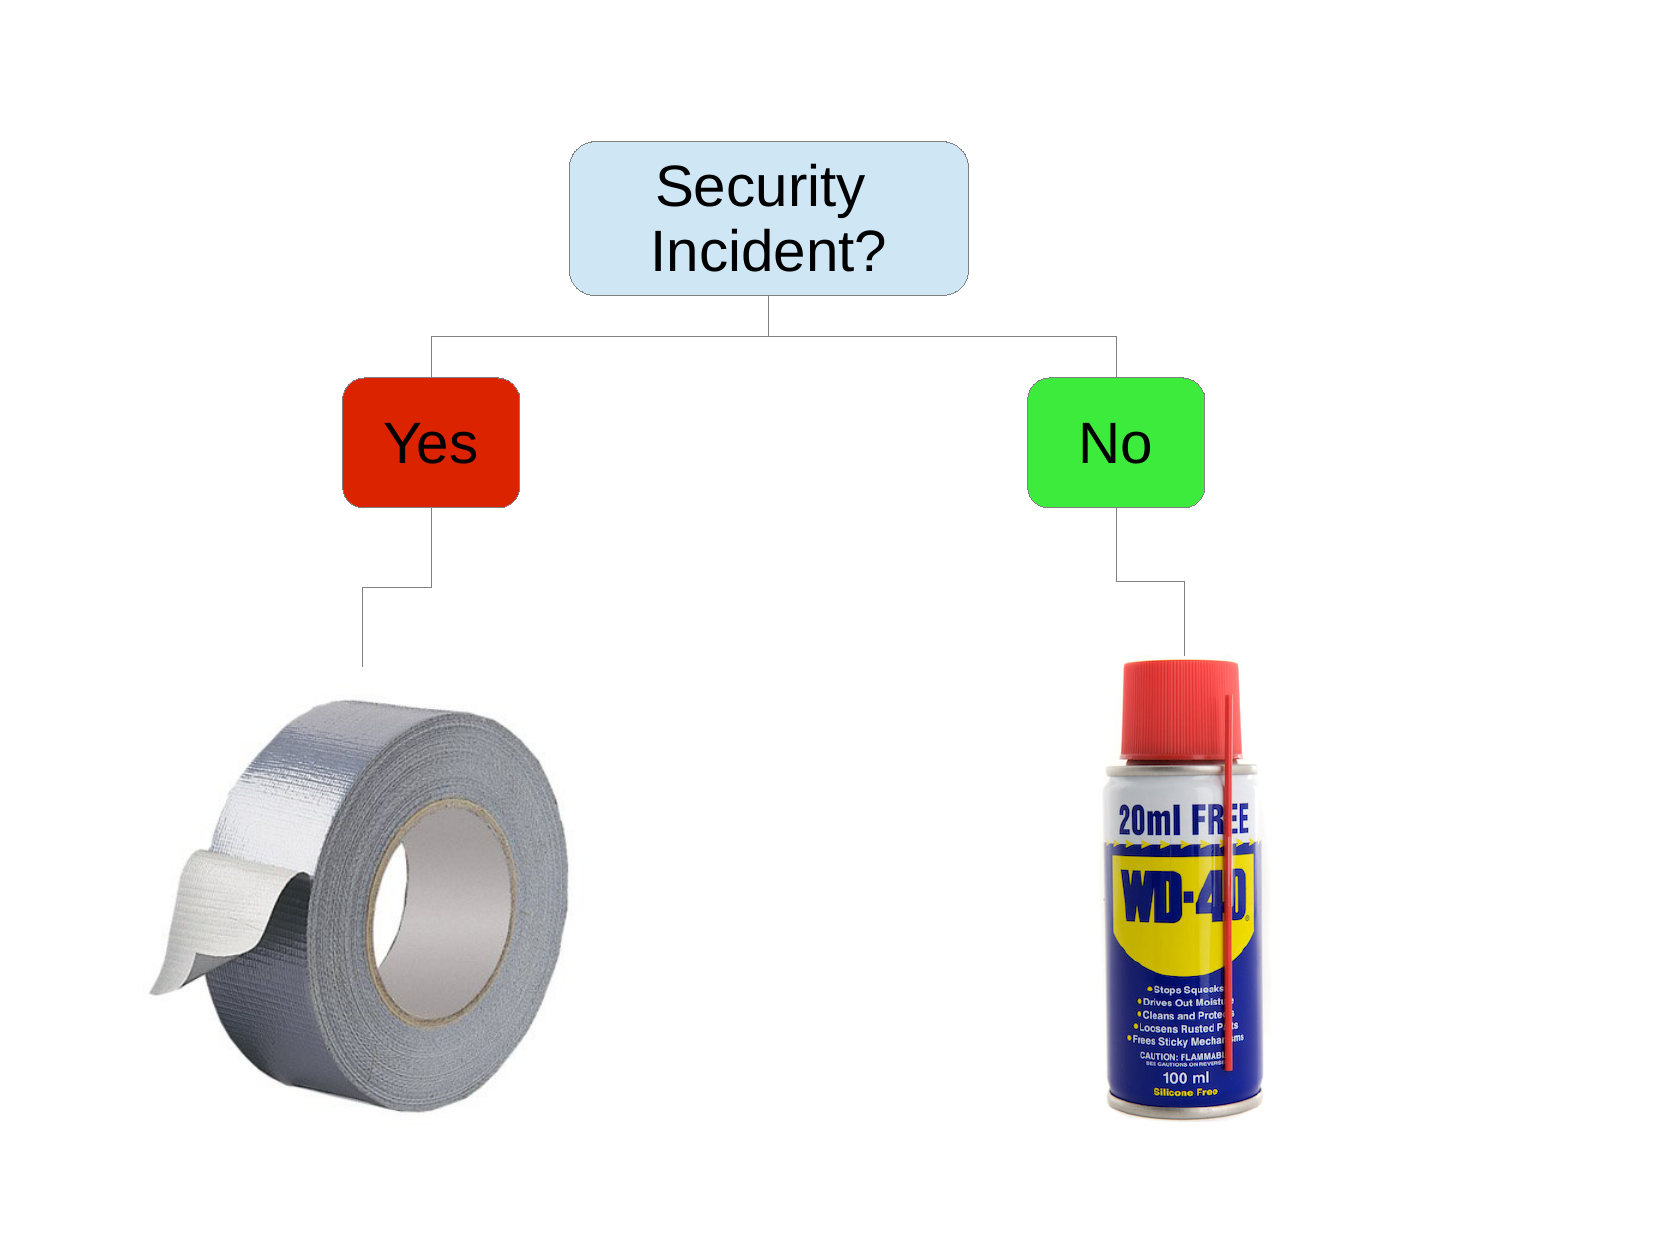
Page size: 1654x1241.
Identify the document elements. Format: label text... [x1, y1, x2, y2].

text_box Yes [342, 377, 520, 508]
picture [950, 654, 1418, 1123]
text_box No [1027, 377, 1205, 508]
picture [123, 666, 603, 1146]
text_box Security Incident? [569, 141, 969, 296]
